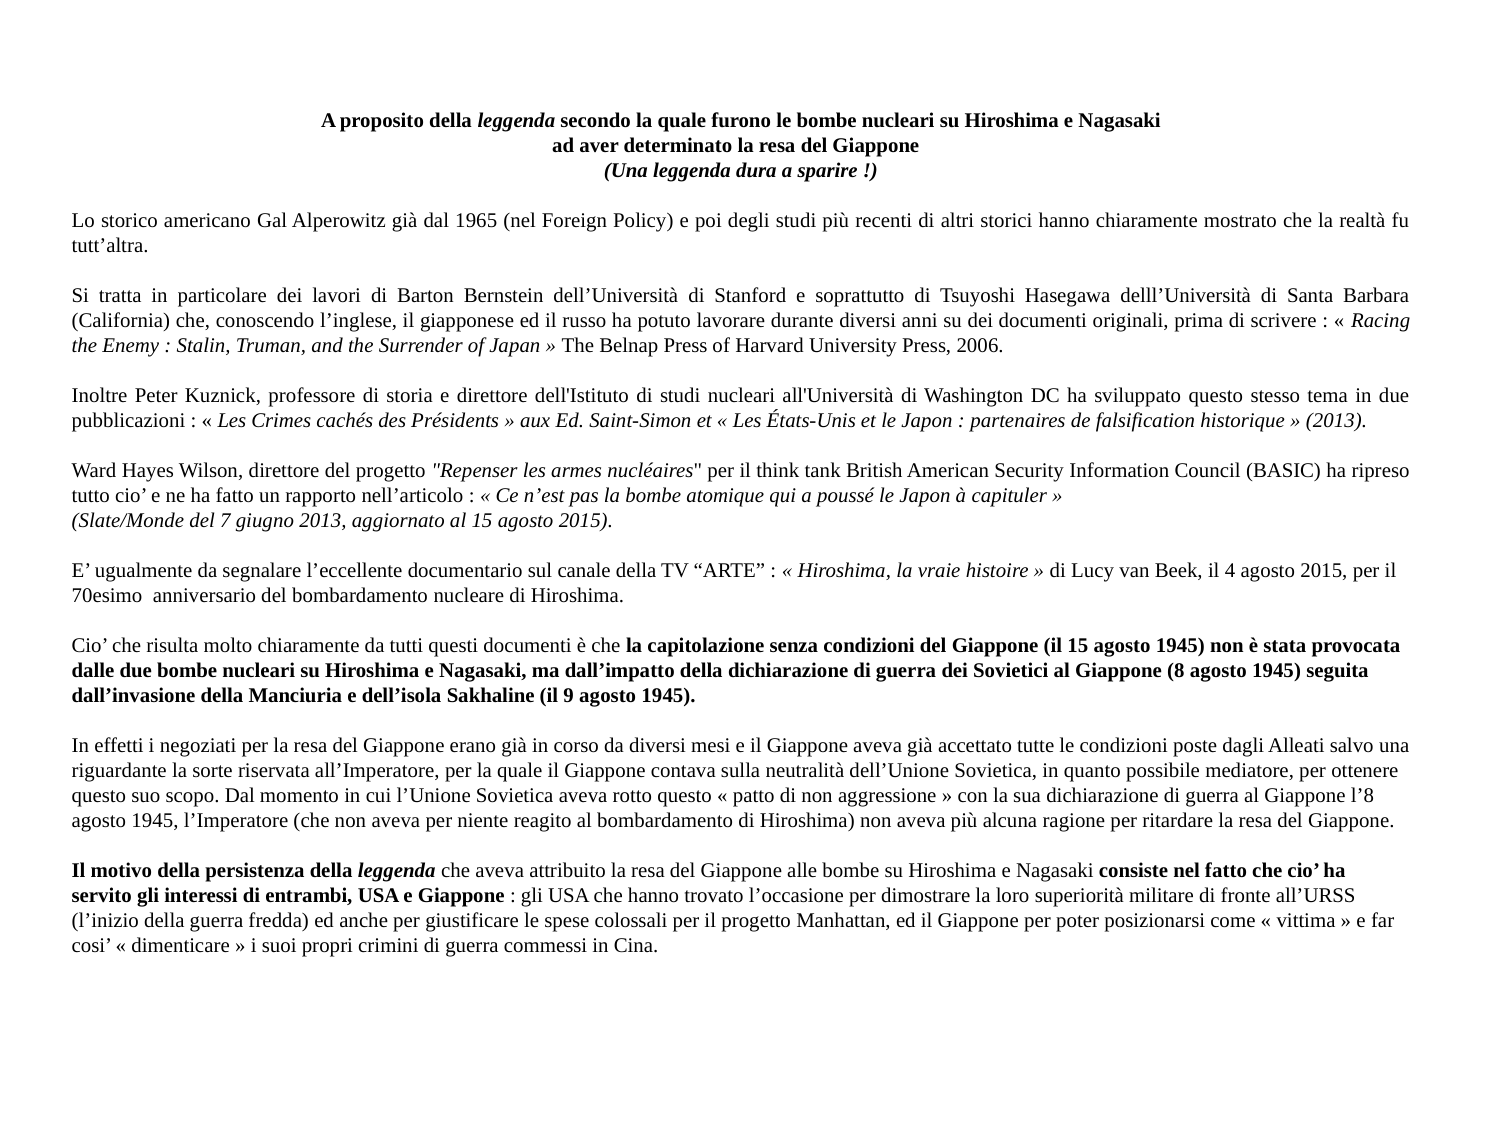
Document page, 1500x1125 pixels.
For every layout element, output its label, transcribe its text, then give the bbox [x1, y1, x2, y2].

text_box A proposito della leggenda secondo la quale furono le bombe nucleari su Hiroshima e Nagasaki ad aver determinato la resa del Giappone (Una leggenda dura a sparire !) Lo storico americano Gal Alperowitz già dal 1965 (nel Foreign Policy) e poi degli studi più recenti di altri storici hanno chiaramente mostrato che la realtà fu tutt’altra. Si tratta in particolare dei lavori di Barton Bernstein dell’Università di Stanford e soprattutto di Tsuyoshi Hasegawa delll’Università di Santa Barbara (California) che, conoscendo l’inglese, il giapponese ed il russo ha potuto lavorare durante diversi anni su dei documenti originali, prima di scrivere : « Racing the Enemy : Stalin, Truman, and the Surrender of Japan » The Belnap Press of Harvard University Press, 2006. Inoltre Peter Kuznick, professore di storia e direttore dell'Istituto di studi nucleari all'Università di Washington DC ha sviluppato questo stesso tema in due pubblicazioni : « Les Crimes cachés des Présidents » aux Ed. Saint-Simon et « Les États-Unis et le Japon : partenaires de falsification historique » (2013). Ward Hayes Wilson, direttore del progetto "Repenser les armes nucléaires" per il think tank British American Security Information Council (BASIC) ha ripreso tutto cio’ e ne ha fatto un rapporto nell’articolo : « Ce n’est pas la bombe atomique qui a poussé le Japon à capituler » (Slate/Monde del 7 giugno 2013, aggiornato al 15 agosto 2015). E’ ugualmente da segnalare l’eccellente documentario sul canale della TV “ARTE” : « Hiroshima, la vraie histoire » di Lucy van Beek, il 4 agosto 2015, per il 70esimo anniversario del bombardamento nucleare di Hiroshima. Cio’ che risulta molto chiaramente da tutti questi documenti è che la capitolazione senza condizioni del Giappone (il 15 agosto 1945) non è stata provocata dalle due bombe nucleari su Hiroshima e Nagasaki, ma dall’impatto della dichiarazione di guerra dei Sovietici al Giappone (8 agosto 1945) seguita dall’invasione della Manciuria e dell’isola Sakhaline (il 9 agosto 1945). In effetti i negoziati per la resa del Giappone erano già in corso da diversi mesi e il Giappone aveva già accettato tutte le condizioni poste dagli Alleati salvo una riguardante la sorte riservata all’Imperatore, per la quale il Giappone contava sulla neutralità dell’Unione Sovietica, in quanto possibile mediatore, per ottenere questo suo scopo. Dal momento in cui l’Unione Sovietica aveva rotto questo « patto di non aggressione » con la sua dichiarazione di guerra al Giappone l’8 agosto 1945, l’Imperatore (che non aveva per niente reagito al bombardamento di Hiroshima) non aveva più alcuna ragione per ritardare la resa del Giappone. Il motivo della persistenza della leggenda che aveva attribuito la resa del Giappone alle bombe su Hiroshima e Nagasaki consiste nel fatto che cio’ ha servito gli interessi di entrambi, USA e Giappone : gli USA che hanno trovato l’occasione per dimostrare la loro superiorità militare di fronte all’URSS (l’inizio della guerra fredda) ed anche per giustificare le spese colossali per il progetto Manhattan, ed il Giappone per poter posizionarsi come « vittima » e far cosi’ « dimenticare » i suoi propri crimini di guerra commessi in Cina. [56, 99, 1425, 1014]
